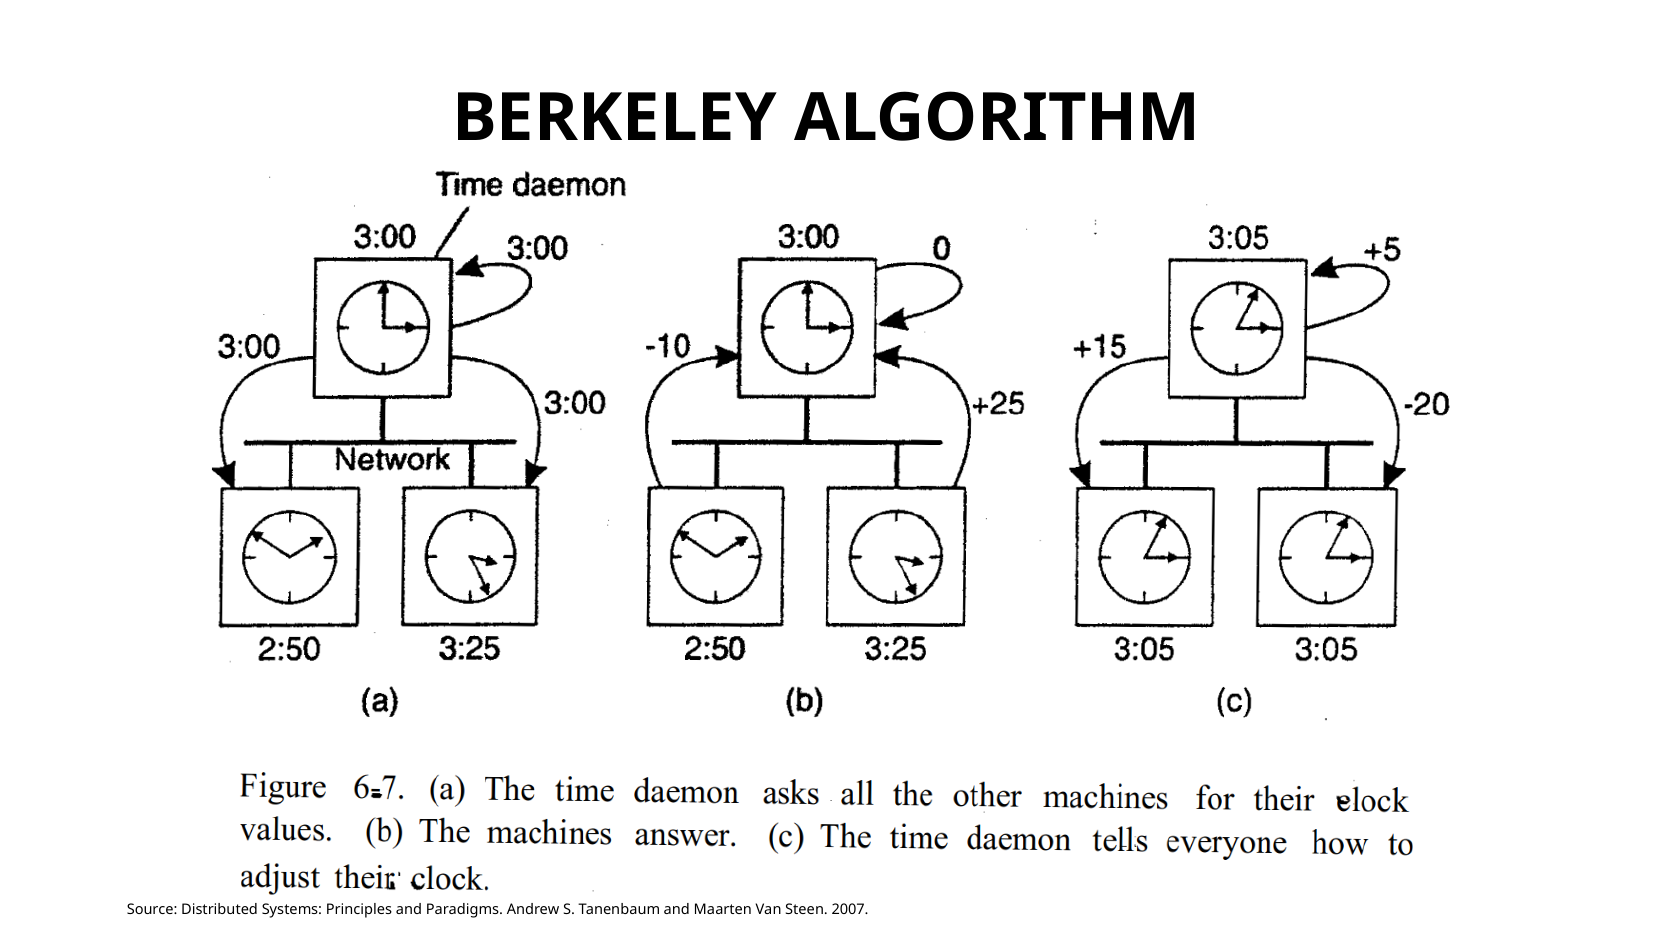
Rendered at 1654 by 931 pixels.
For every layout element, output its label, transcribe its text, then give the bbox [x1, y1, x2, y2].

text_box Source: Distributed Systems: Principles and Paradigms. Andrew S. Tanenbaum and Maarten Van Steen. 2007. [112, 891, 1016, 925]
title BERKELEY ALGORITHM [82, 36, 1571, 193]
picture [193, 161, 1461, 919]
